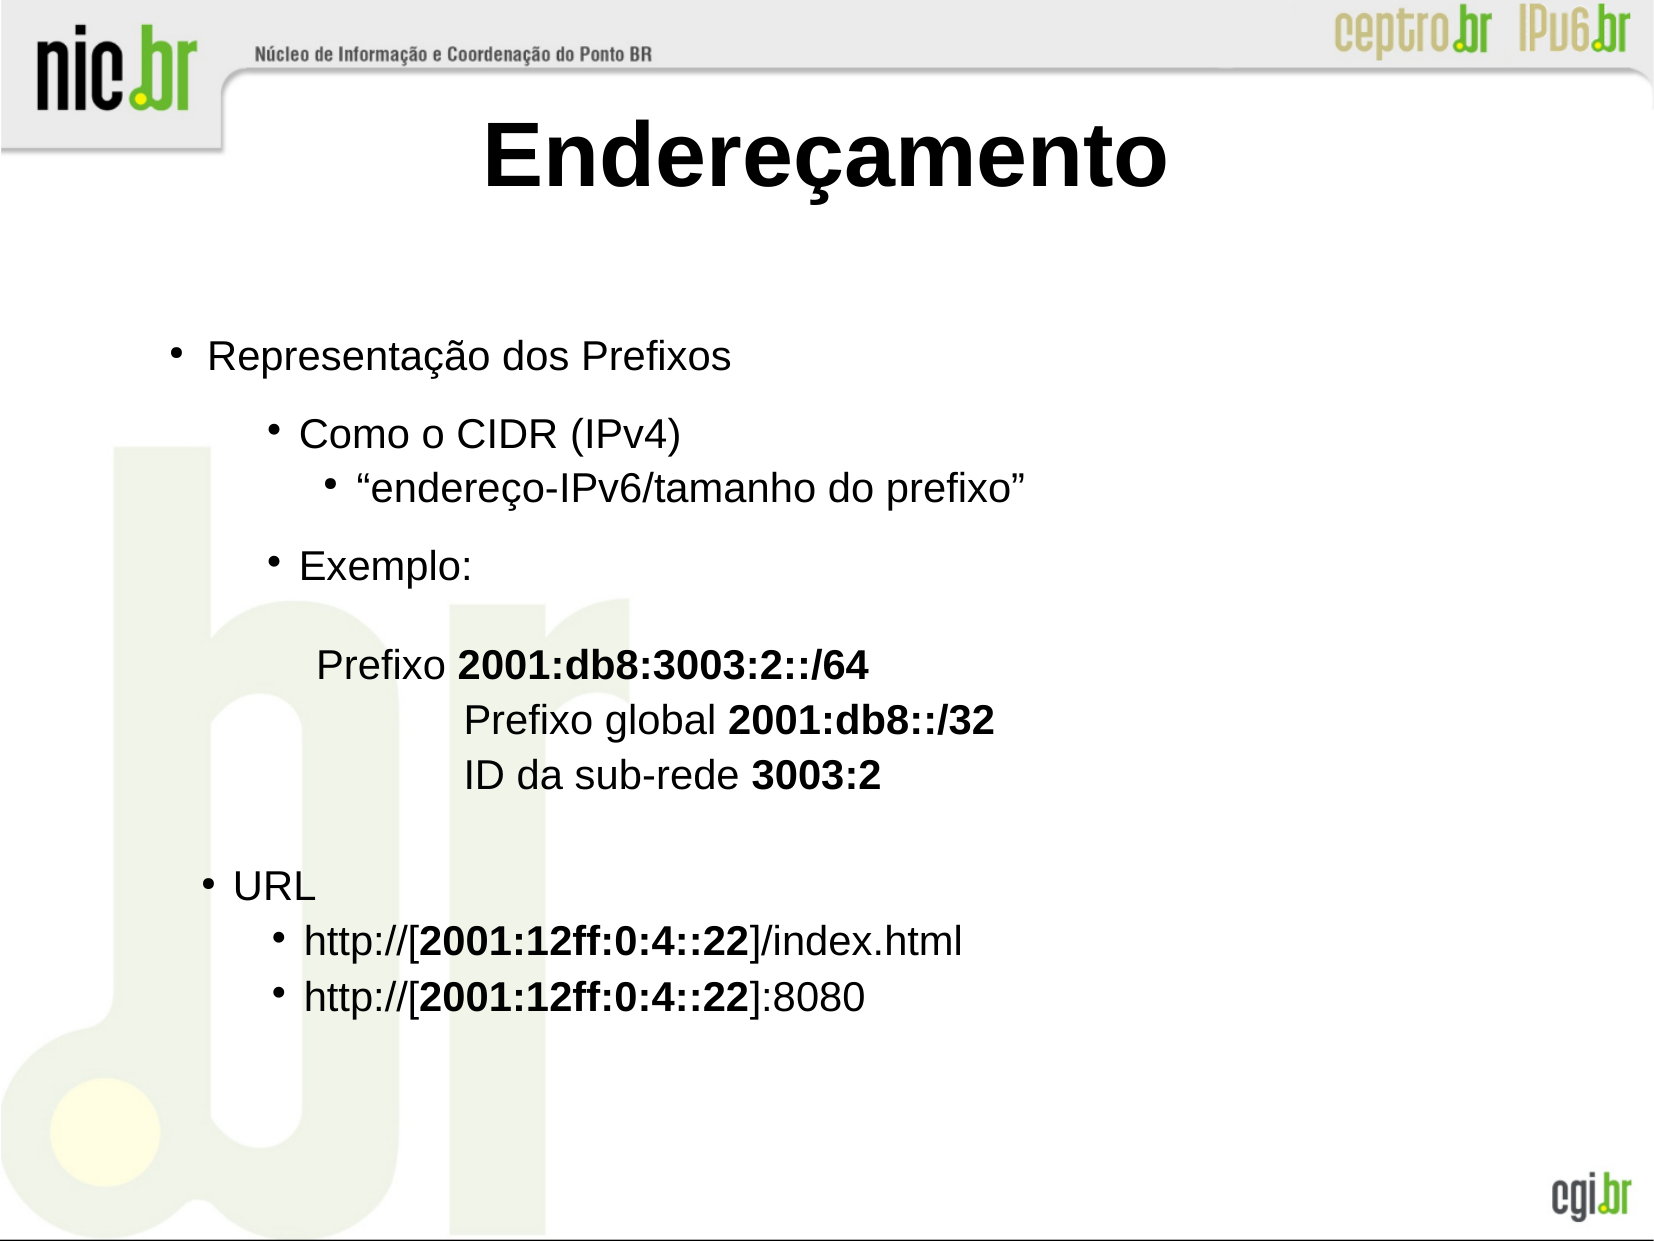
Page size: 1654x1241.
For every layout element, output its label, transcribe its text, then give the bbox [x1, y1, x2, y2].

text_box Endereçamento [88, 97, 1565, 215]
text_box Representação dos Prefixos Como o CIDR (IPv4)‏ “endereço-IPv6/tamanho do prefixo” Exemplo: Prefixo 2001:db8:3003:2::/64 Prefixo global 2001:db8::/32 ID da sub-rede 3003:2 URL http://[2001:12ff:0:4::22]/index.html http://[2001:12ff:0:4::22]:8080 [154, 330, 1500, 384]
picture [0, 0, 1654, 1241]
